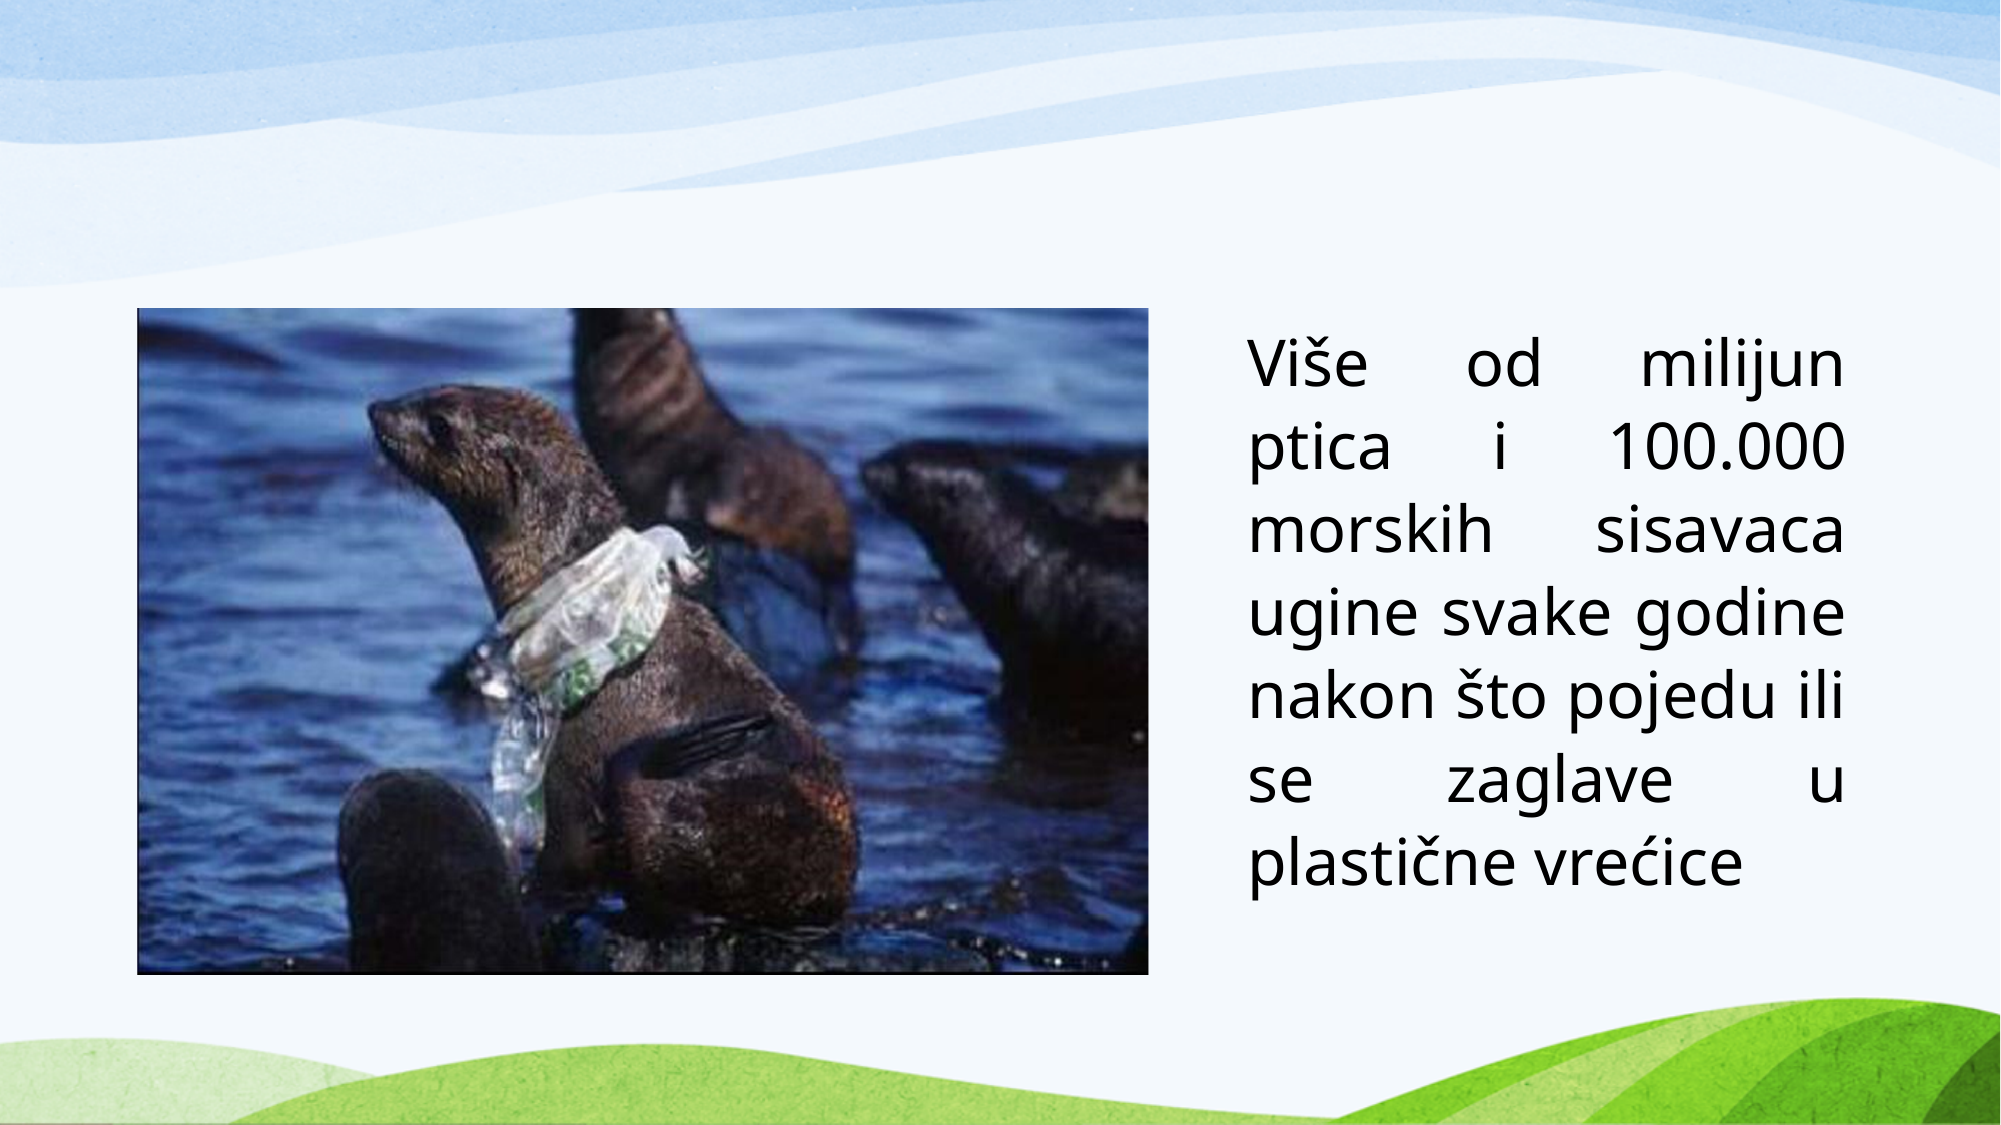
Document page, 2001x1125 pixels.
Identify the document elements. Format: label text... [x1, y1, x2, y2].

list Više od milijun ptica i 100.000 morskih sisavaca ugine svake godine nakon što pojedu ili se zaglave u plastične vrećice [1232, 308, 1863, 976]
picture [137, 308, 1150, 976]
